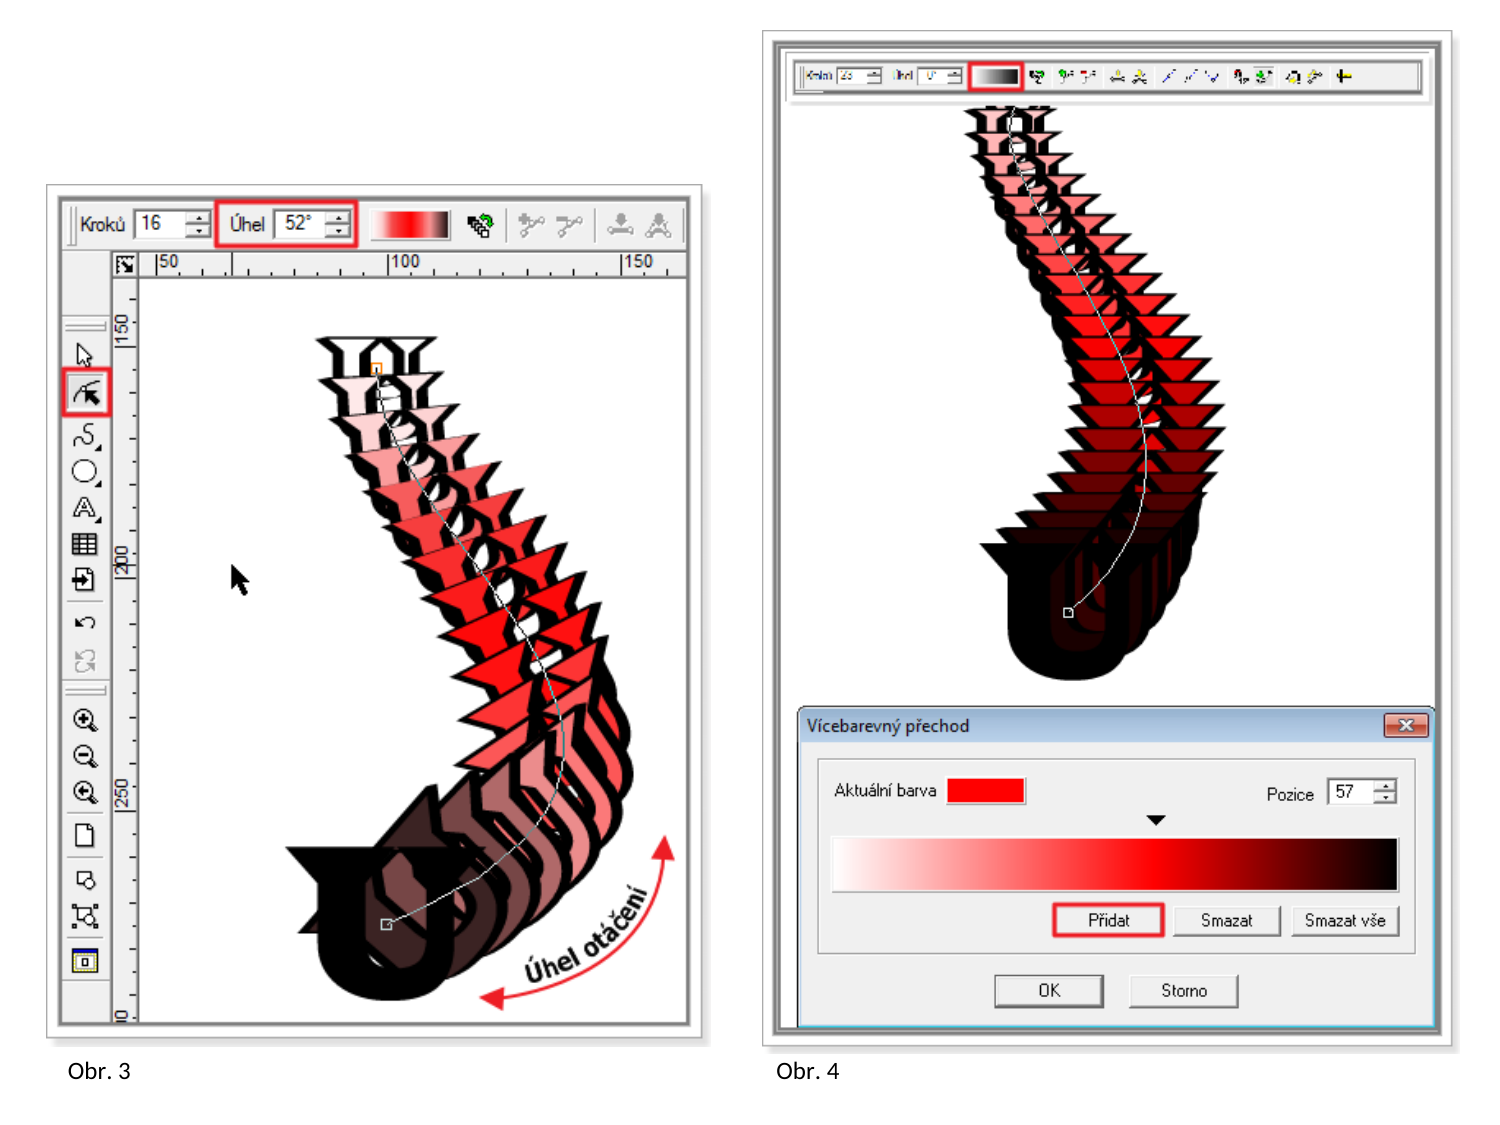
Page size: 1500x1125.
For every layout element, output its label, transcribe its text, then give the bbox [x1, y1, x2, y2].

text_box Obr. 4 [761, 1046, 963, 1093]
picture [762, 30, 1460, 1054]
picture [46, 184, 711, 1047]
text_box Obr. 3 [53, 1046, 302, 1093]
